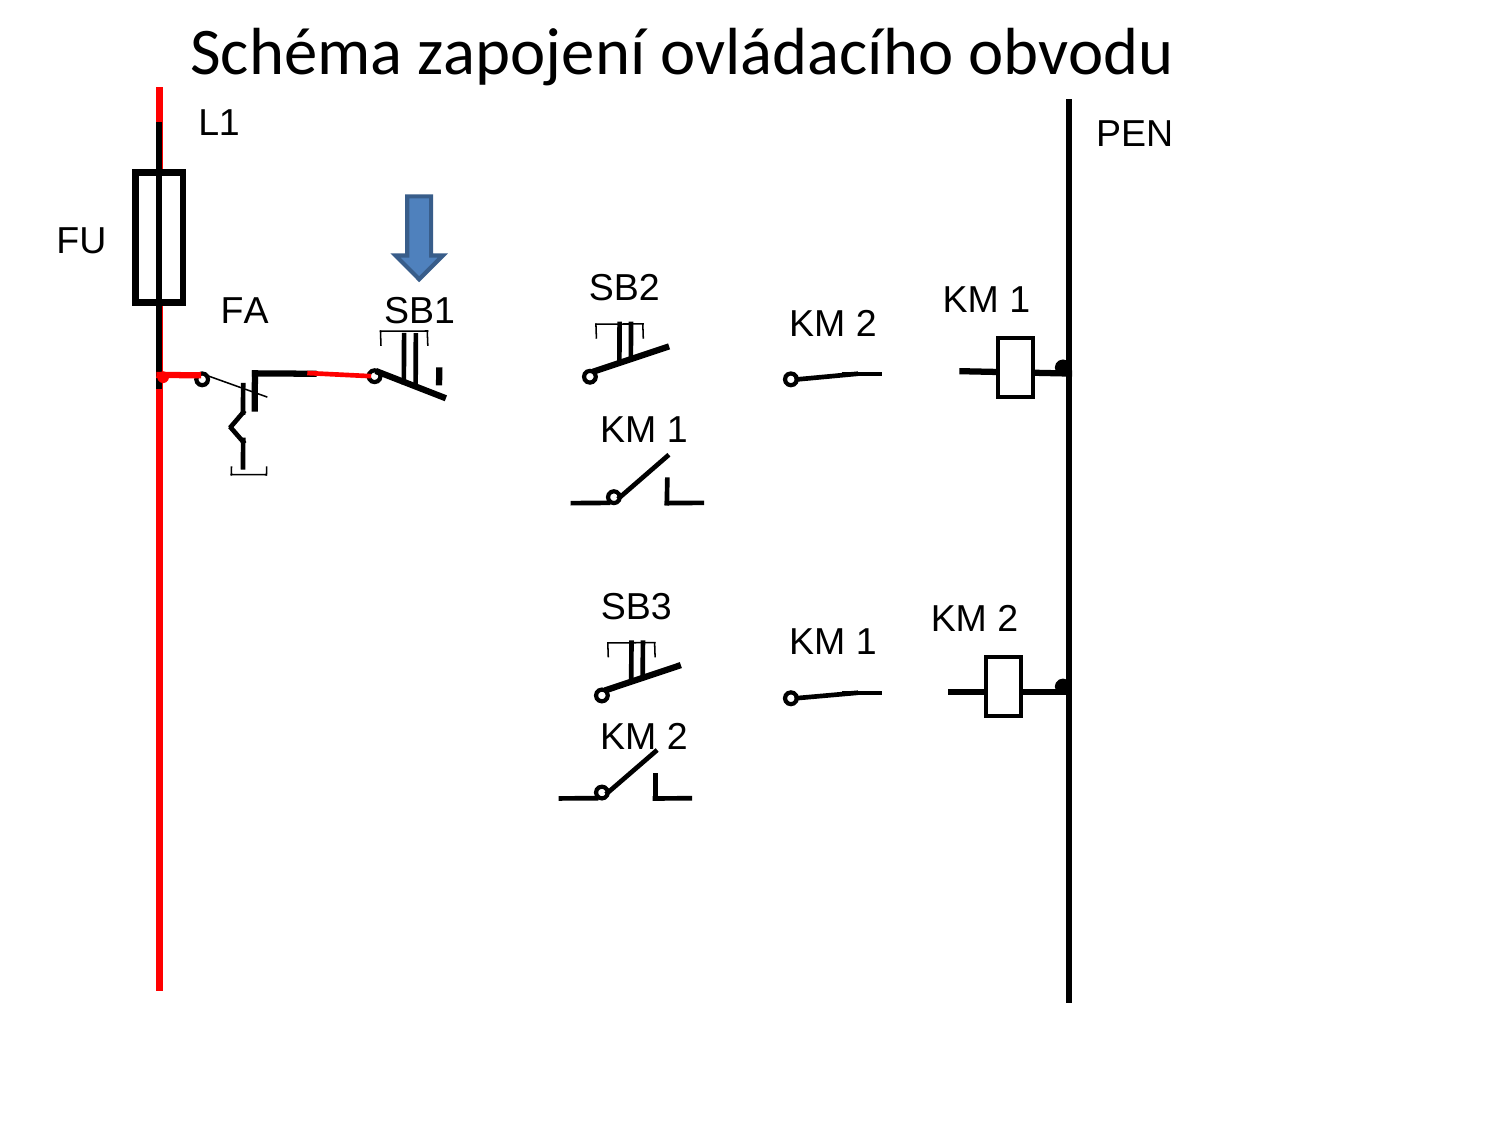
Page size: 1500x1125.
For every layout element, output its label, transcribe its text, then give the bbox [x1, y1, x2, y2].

text_box KM 1 [774, 609, 892, 671]
text_box [369, 370, 381, 383]
text_box [159, 373, 167, 381]
text_box [162, 172, 184, 303]
text_box [1056, 680, 1066, 693]
text_box FA [205, 278, 284, 340]
text_box KM 1 [927, 267, 1046, 328]
text_box [596, 786, 607, 799]
text_box [1056, 361, 1066, 374]
text_box KM 2 [916, 586, 1034, 647]
text_box [584, 370, 596, 383]
text_box [785, 692, 797, 705]
text_box [135, 172, 156, 303]
text_box [785, 373, 797, 386]
text_box [997, 338, 1034, 397]
text_box [608, 491, 619, 504]
text_box KM 2 [774, 290, 892, 352]
text_box SB1 [369, 278, 470, 340]
text_box L1 [183, 90, 255, 151]
text_box SB2 [574, 255, 675, 316]
text_box KM 2 [585, 704, 703, 765]
text_box [985, 657, 1022, 716]
text_box SB3 [586, 574, 687, 635]
text_box [395, 196, 443, 280]
text_box [596, 689, 608, 702]
text_box FU [41, 207, 122, 269]
text_box Schéma zapojení ovládacího obvodu [175, 0, 1190, 96]
text_box [196, 373, 209, 386]
text_box KM 1 [585, 397, 703, 458]
text_box PEN [1081, 101, 1189, 163]
